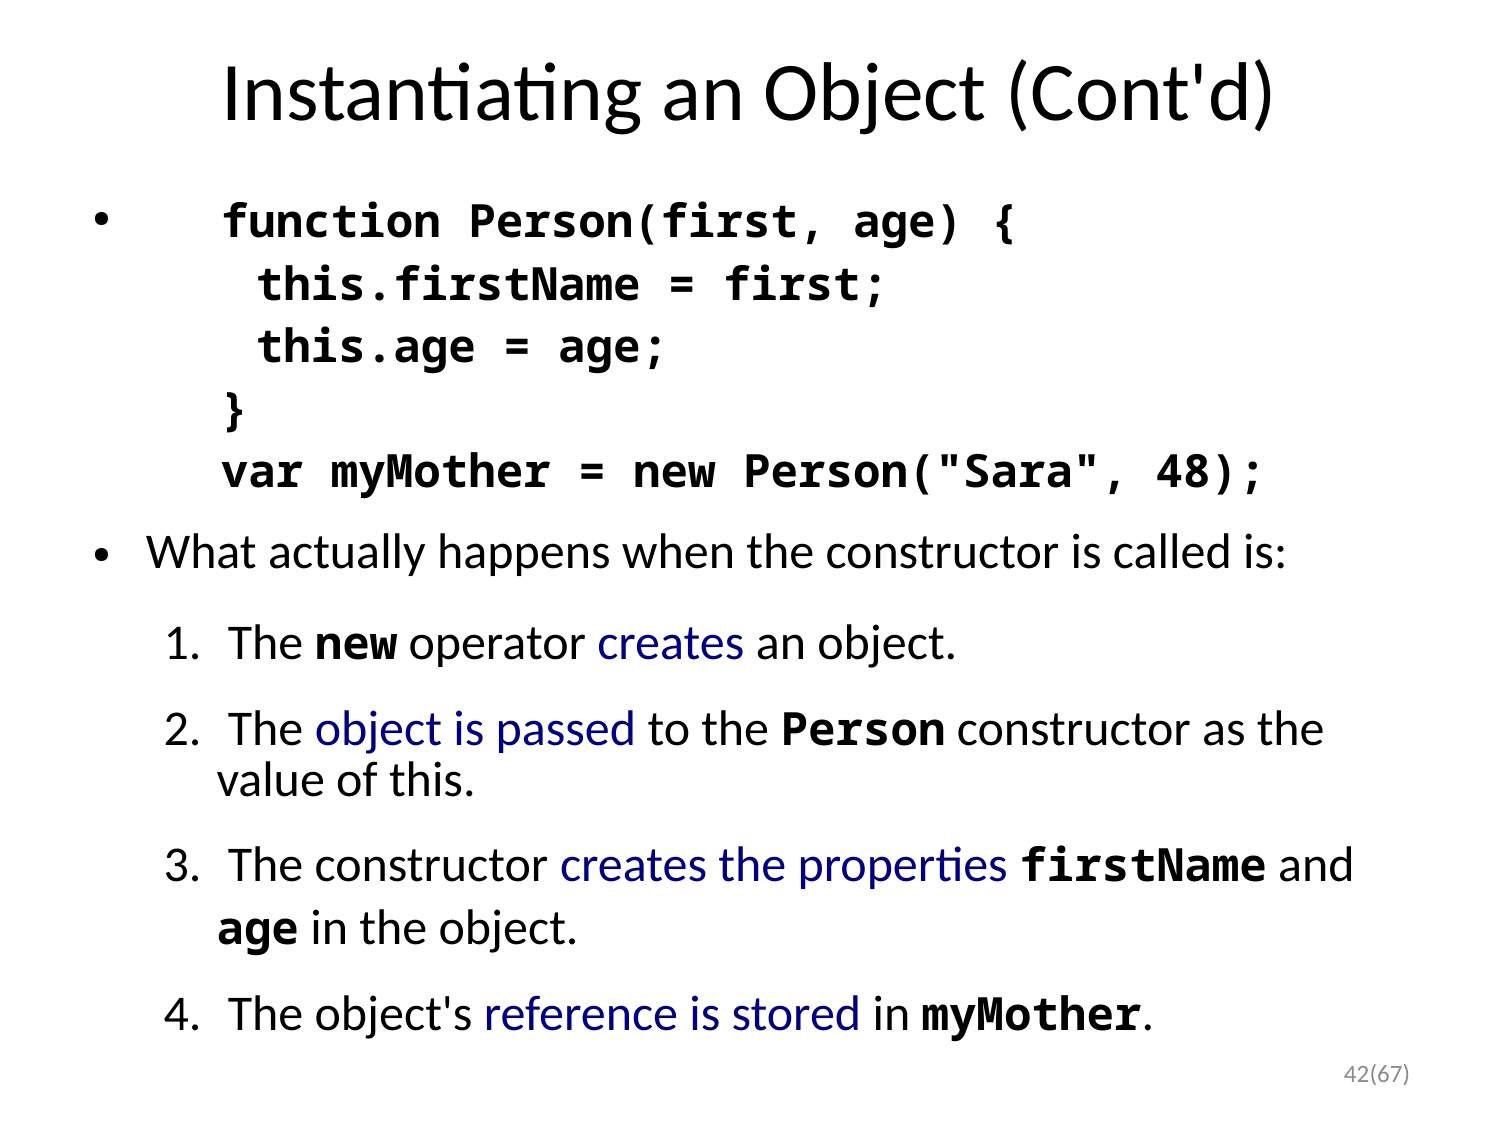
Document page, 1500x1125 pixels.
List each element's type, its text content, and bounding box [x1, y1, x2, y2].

title Instantiating an Object (Cont'd) [75, 39, 1425, 160]
list function Person(first, age) { this.firstName = first; this.age = age; } var myMother = new Person("Sara", 48); What actually happens when the constructor is called is: The new operator creates an object. The object is passed to the Person constructor as the value of this. The constructor creates the properties firstName and age in the object. The object's reference is stored in myMother. [75, 188, 1425, 1125]
